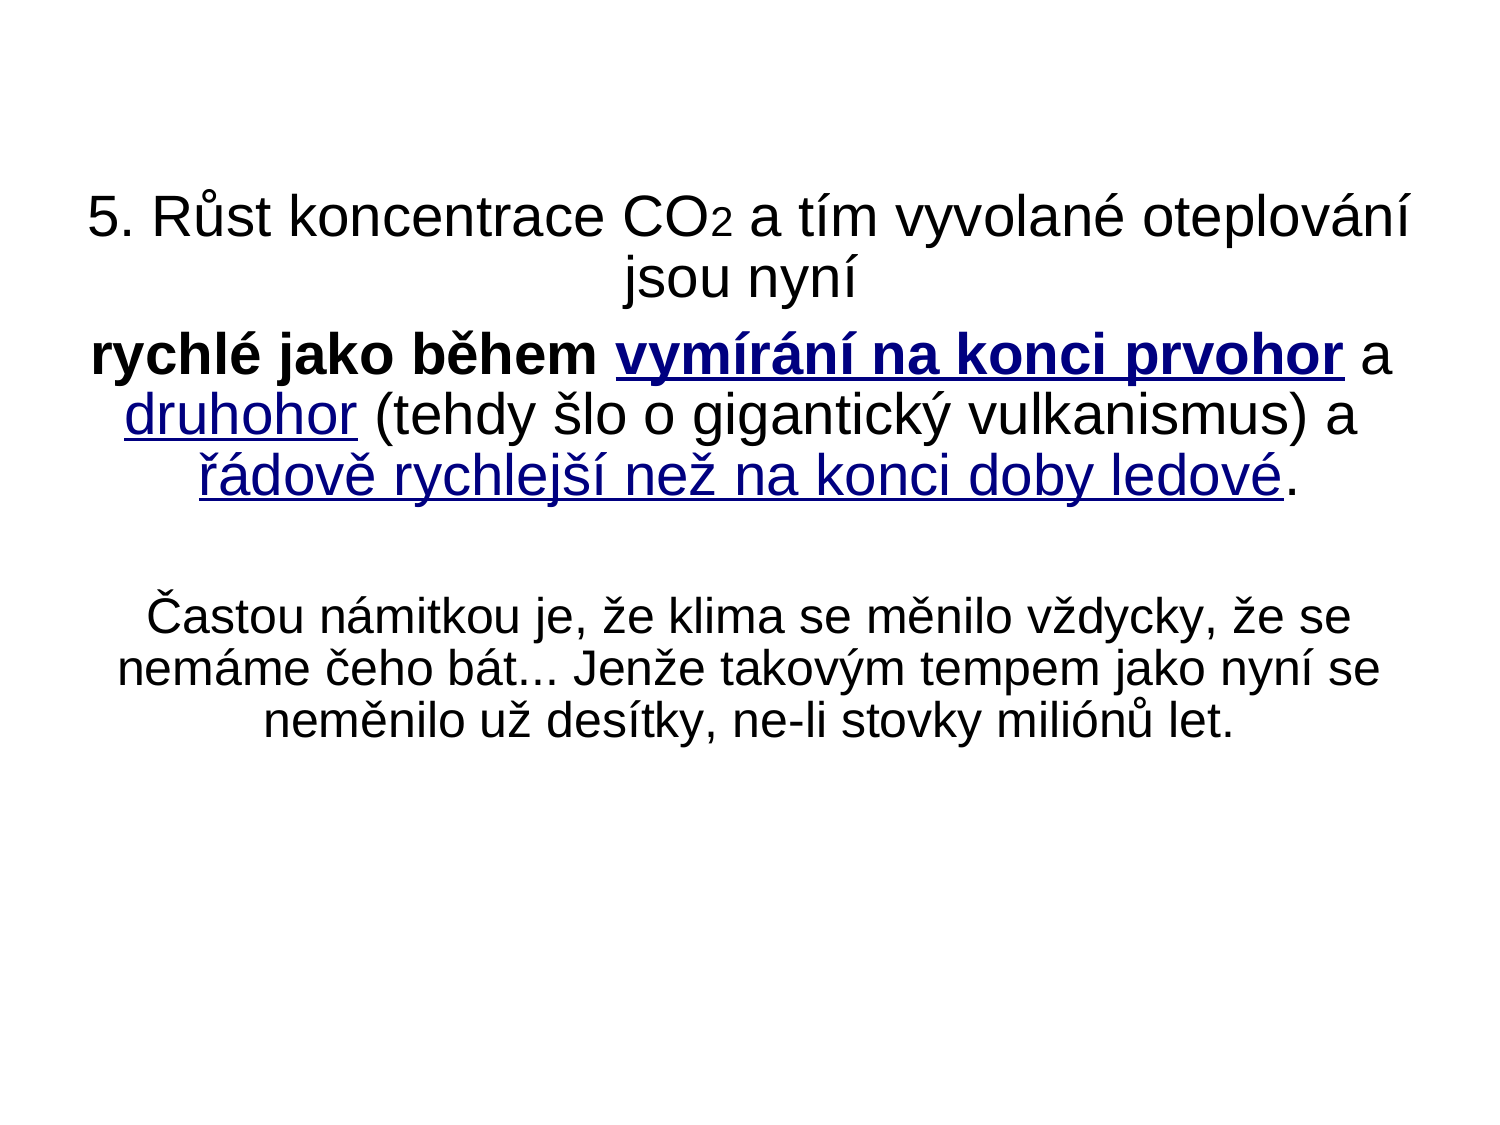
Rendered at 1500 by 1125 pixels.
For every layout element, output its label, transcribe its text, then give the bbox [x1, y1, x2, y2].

subtitle 5. Růst koncentrace CO2 a tím vyvolané oteplování jsou nyní rychlé jako během vymírání na konci prvohor a druhohor (tehdy šlo o gigantický vulkanismus) a řádově rychlejší než na konci doby ledové. Častou námitkou je, že klima se měnilo vždycky, že se nemáme čeho bát... Jenže takovým tempem jako nyní se neměnilo už desítky, ne-li stovky miliónů let. [75, 21, 1425, 915]
